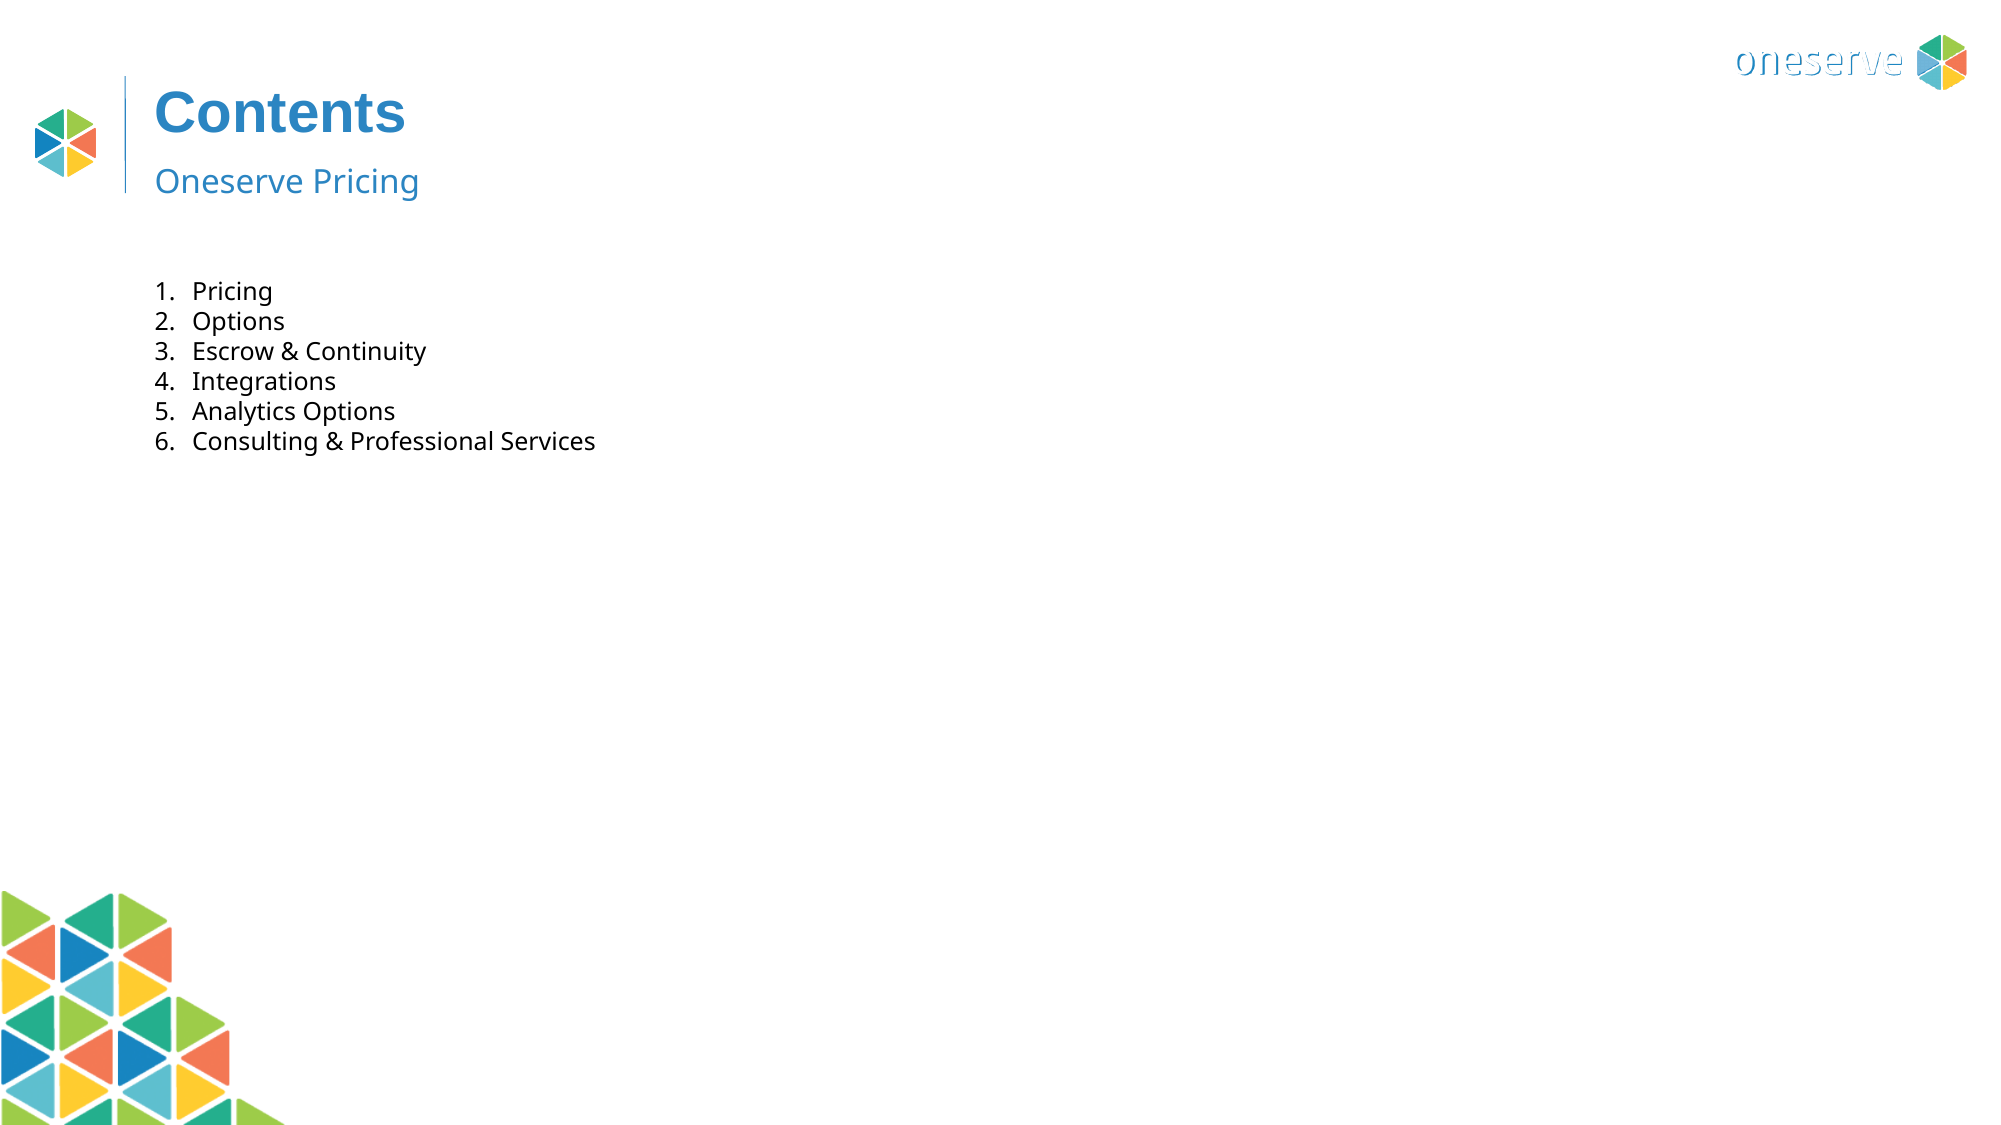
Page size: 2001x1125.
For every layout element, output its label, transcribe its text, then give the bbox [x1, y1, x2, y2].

picture [35, 109, 96, 177]
text_box Oneserve Pricing [139, 152, 1150, 209]
text_box Pricing Options Escrow & Continuity Integrations Analytics Options Consulting & Professional Services [139, 268, 1047, 466]
text_box Contents [139, 67, 426, 152]
picture [1720, 32, 1975, 92]
